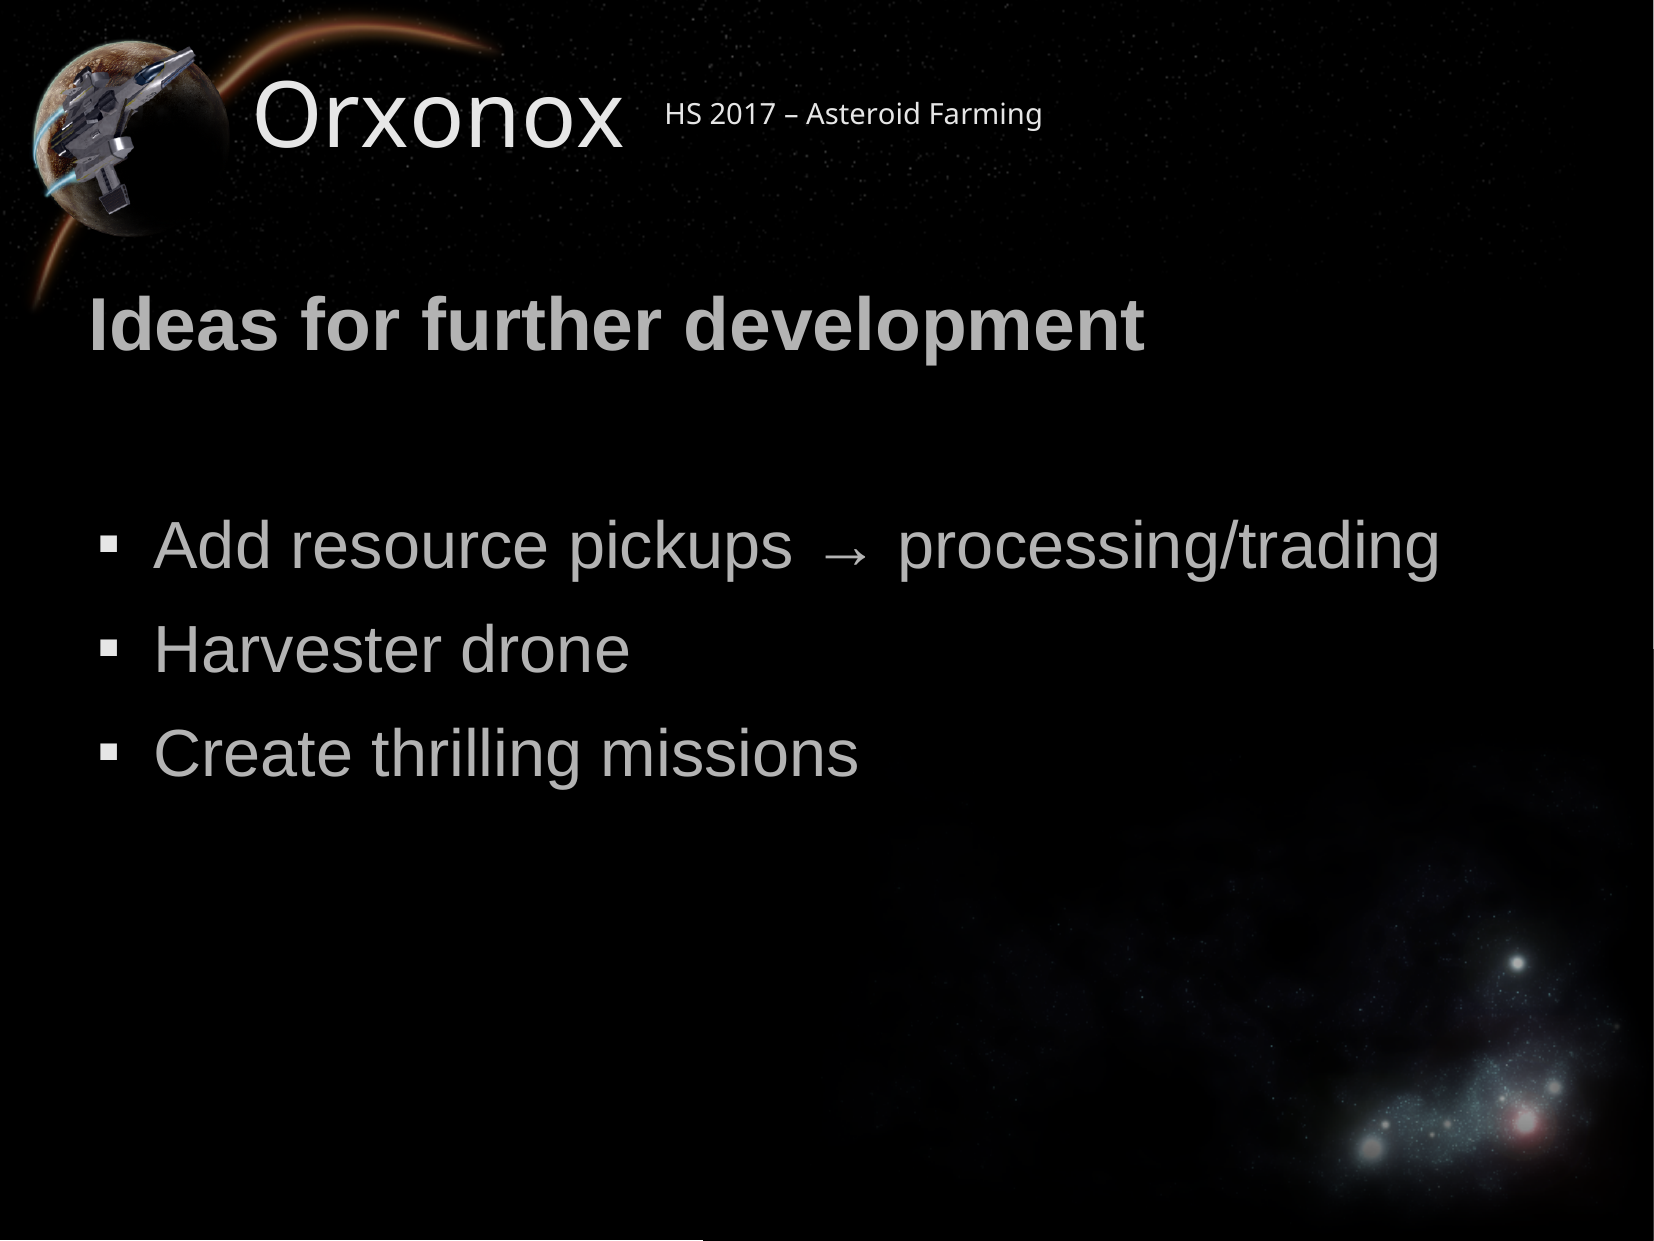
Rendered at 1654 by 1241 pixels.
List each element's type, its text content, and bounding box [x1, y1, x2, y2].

picture [703, 649, 1654, 1241]
list Add resource pickups → processing/trading Harvester drone Create thrilling missions [82, 507, 1571, 833]
title Ideas for further development [88, 265, 1577, 384]
picture [0, 0, 1607, 443]
